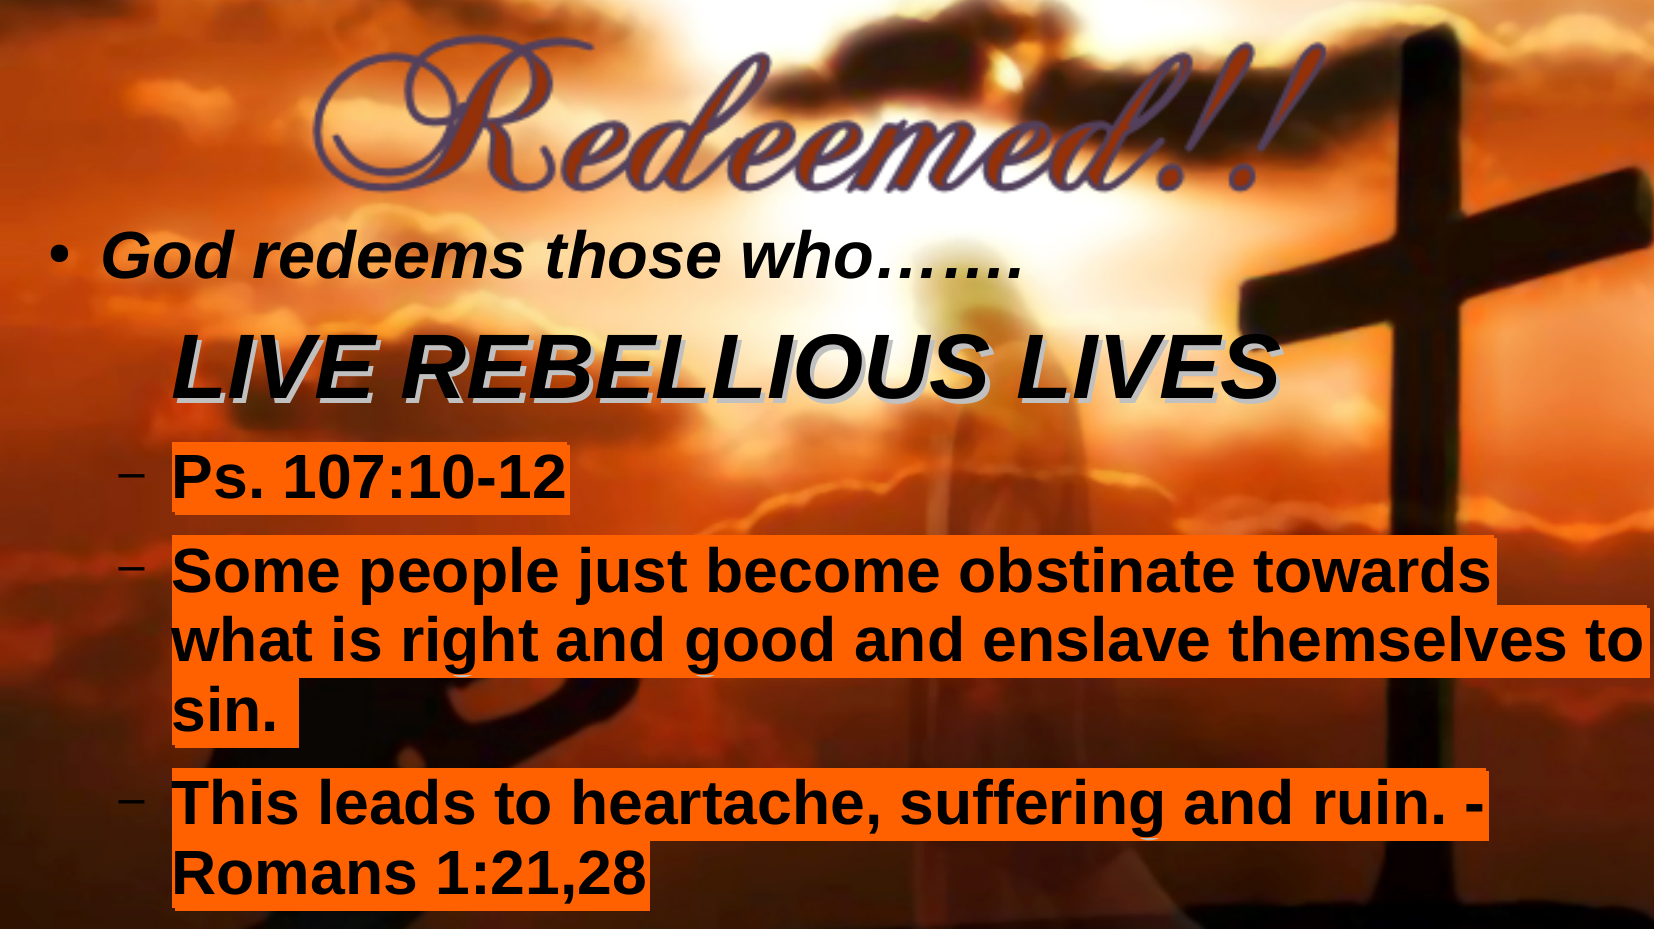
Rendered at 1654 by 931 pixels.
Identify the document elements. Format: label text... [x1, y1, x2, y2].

list God redeems those who……. LIVE REBELLIOUS LIVES Ps. 107:10-12 Some people just become obstinate towards what is right and good and enslave themselves to sin. This leads to heartache, suffering and ruin. - Romans 1:21,28 [30, 217, 1651, 916]
picture [0, 0, 1654, 929]
